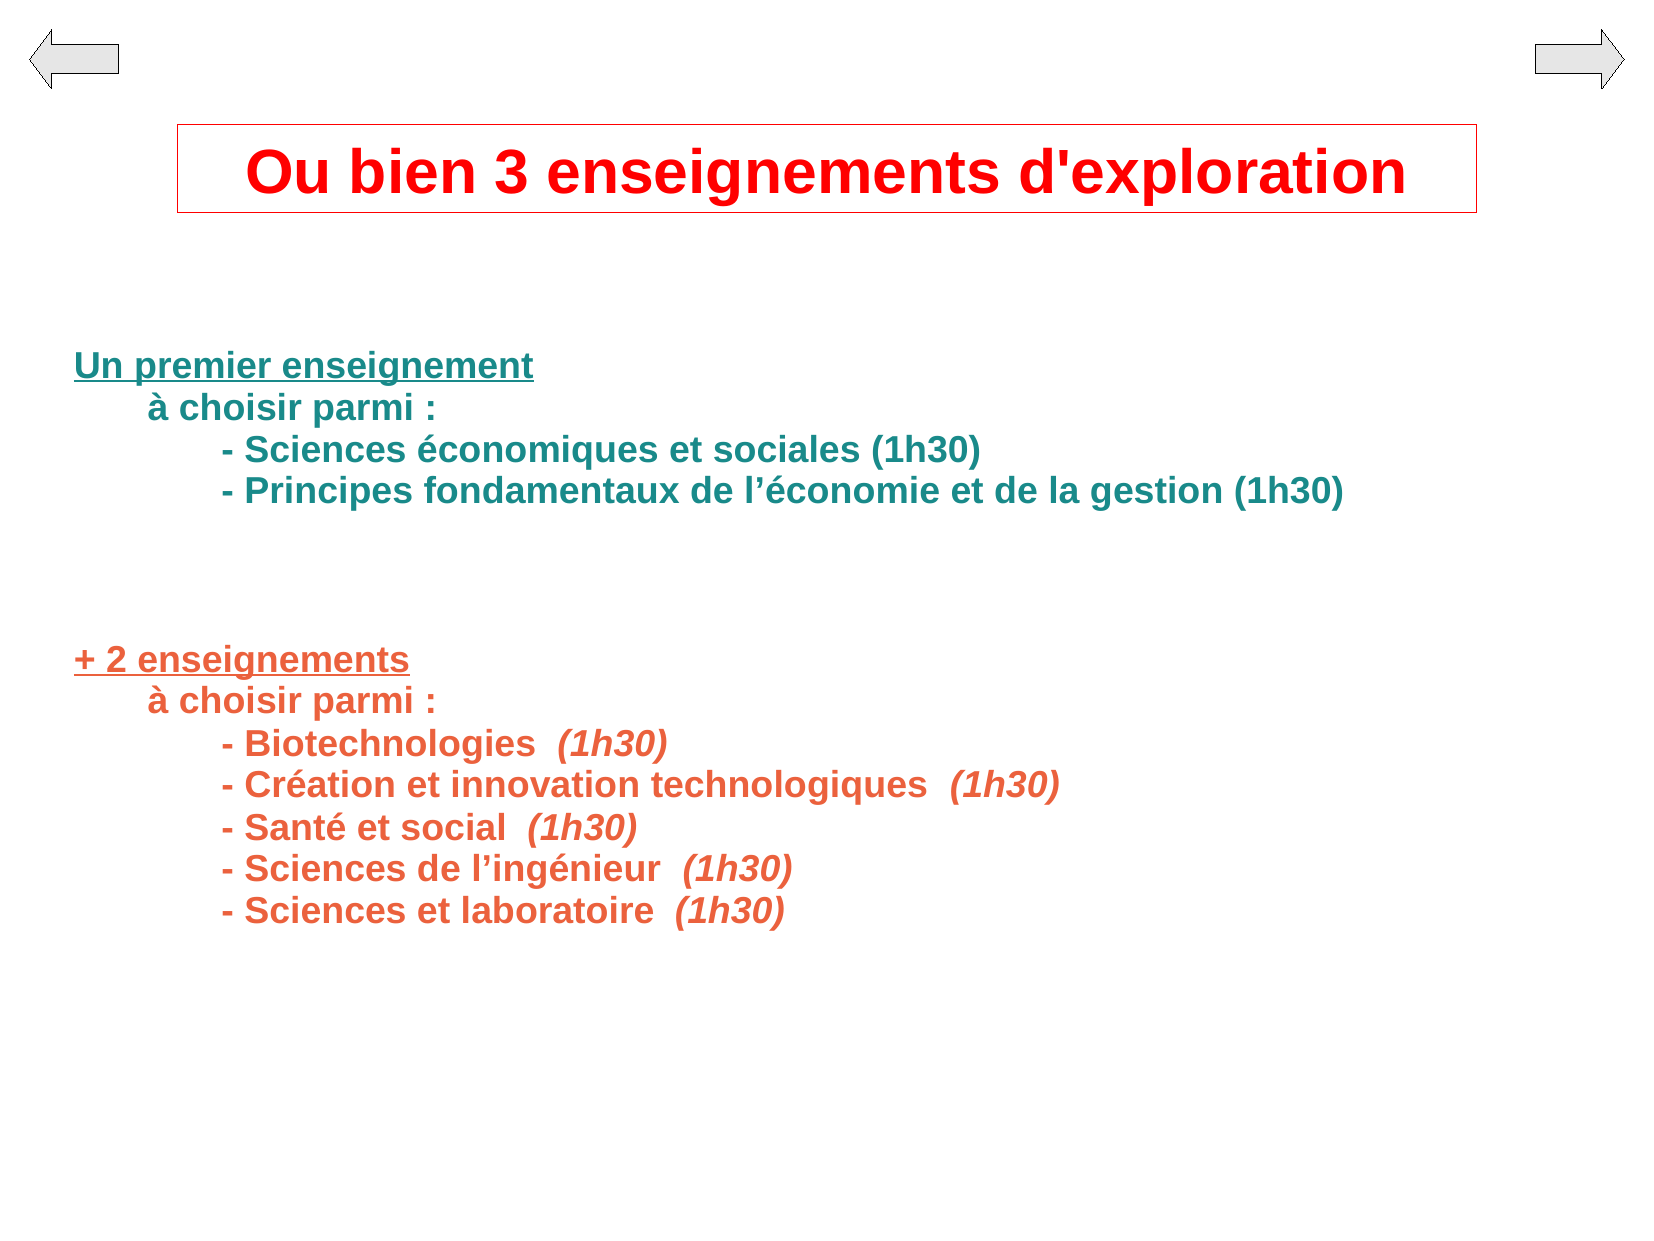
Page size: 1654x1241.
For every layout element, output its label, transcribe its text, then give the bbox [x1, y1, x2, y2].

text_box [29, 29, 119, 89]
text_box Un premier enseignement à choisir parmi : - Sciences économiques et sociales (1h30) - Principes fondamentaux de l’économie et de la gestion (1h30) + 2 enseignements à choisir parmi : - Biotechnologies (1h30) - Création et innovation technologiques (1h30) - Santé et social (1h30) - Sciences de l’ingénieur (1h30) - Sciences et laboratoire (1h30) [59, 336, 1595, 957]
text_box [1535, 29, 1625, 89]
text_box Ou bien 3 enseignements d'exploration [0, 129, 1654, 217]
